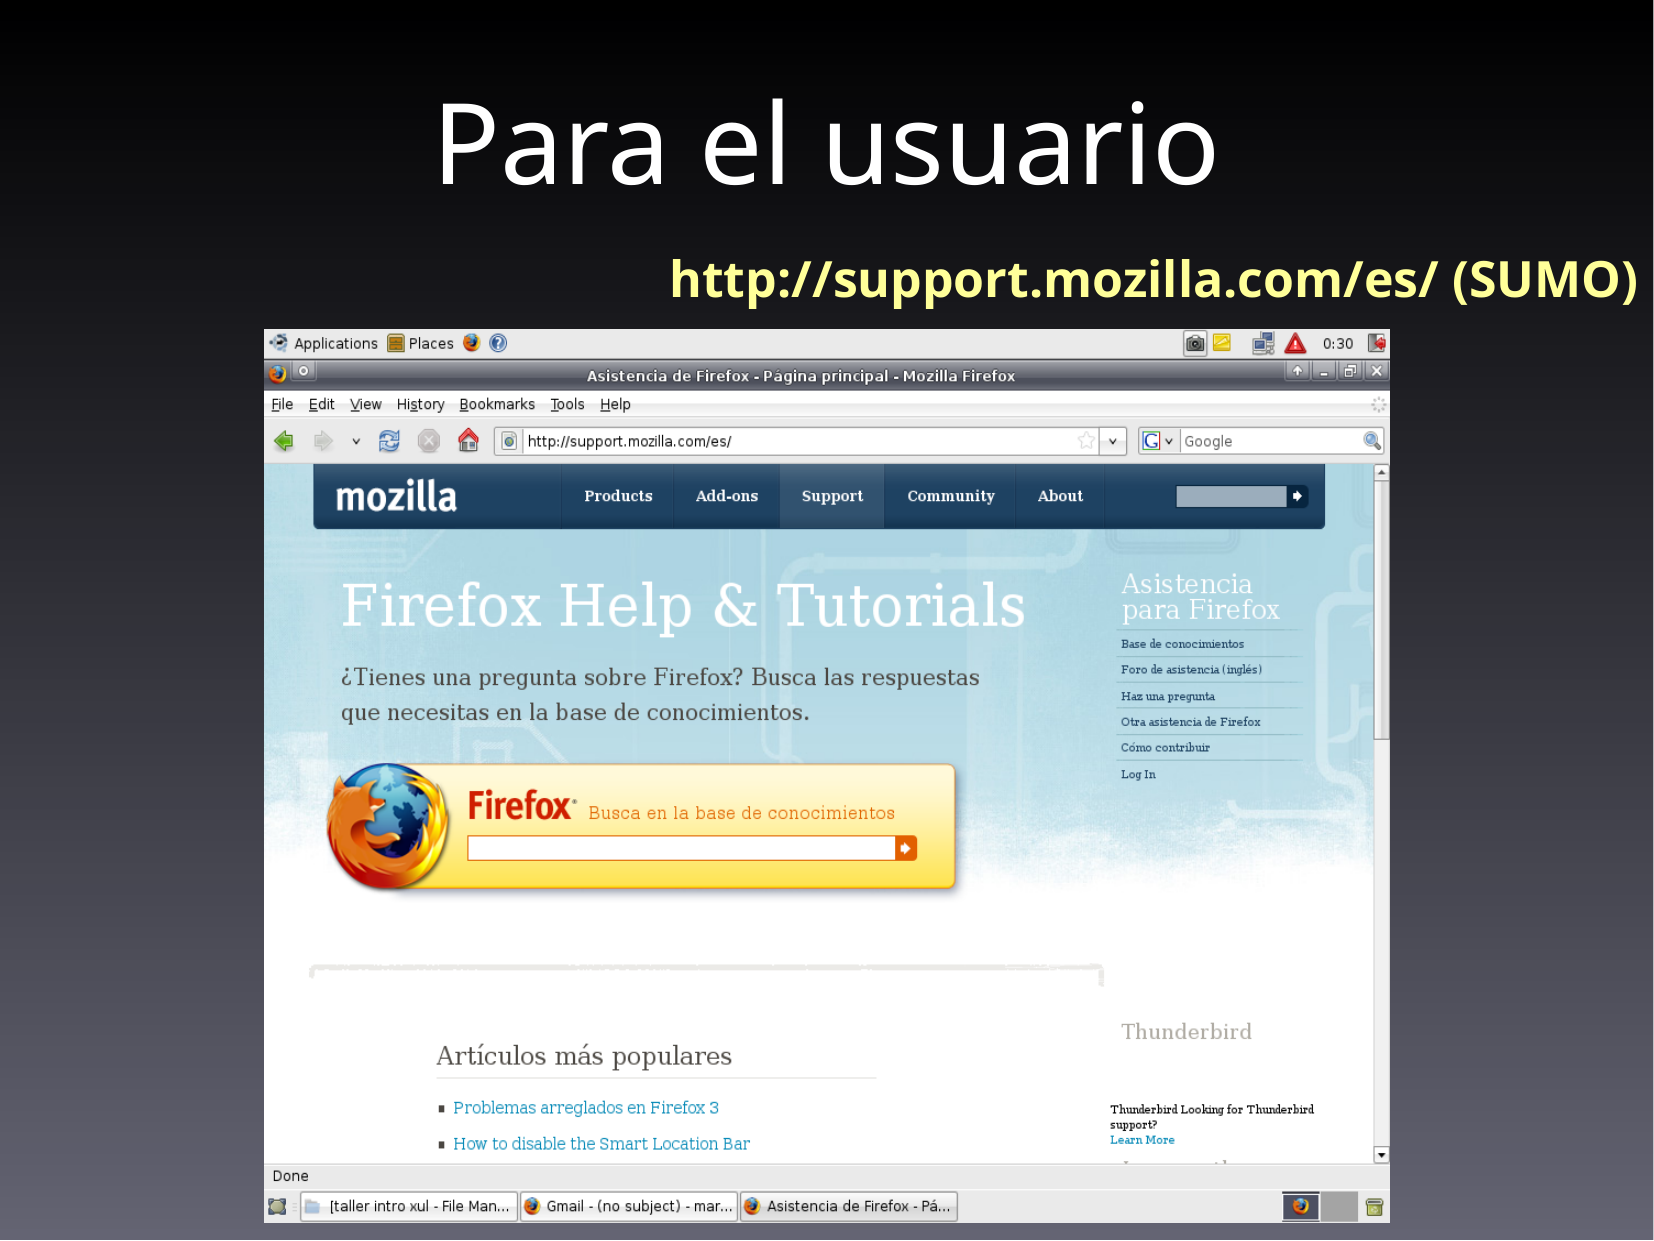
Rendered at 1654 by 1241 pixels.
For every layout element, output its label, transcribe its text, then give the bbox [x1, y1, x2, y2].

picture [264, 386, 1390, 1223]
text_box http://support.mozilla.com/es/ (SUMO) [0, 236, 1654, 386]
title Para el usuario [469, 70, 1184, 212]
